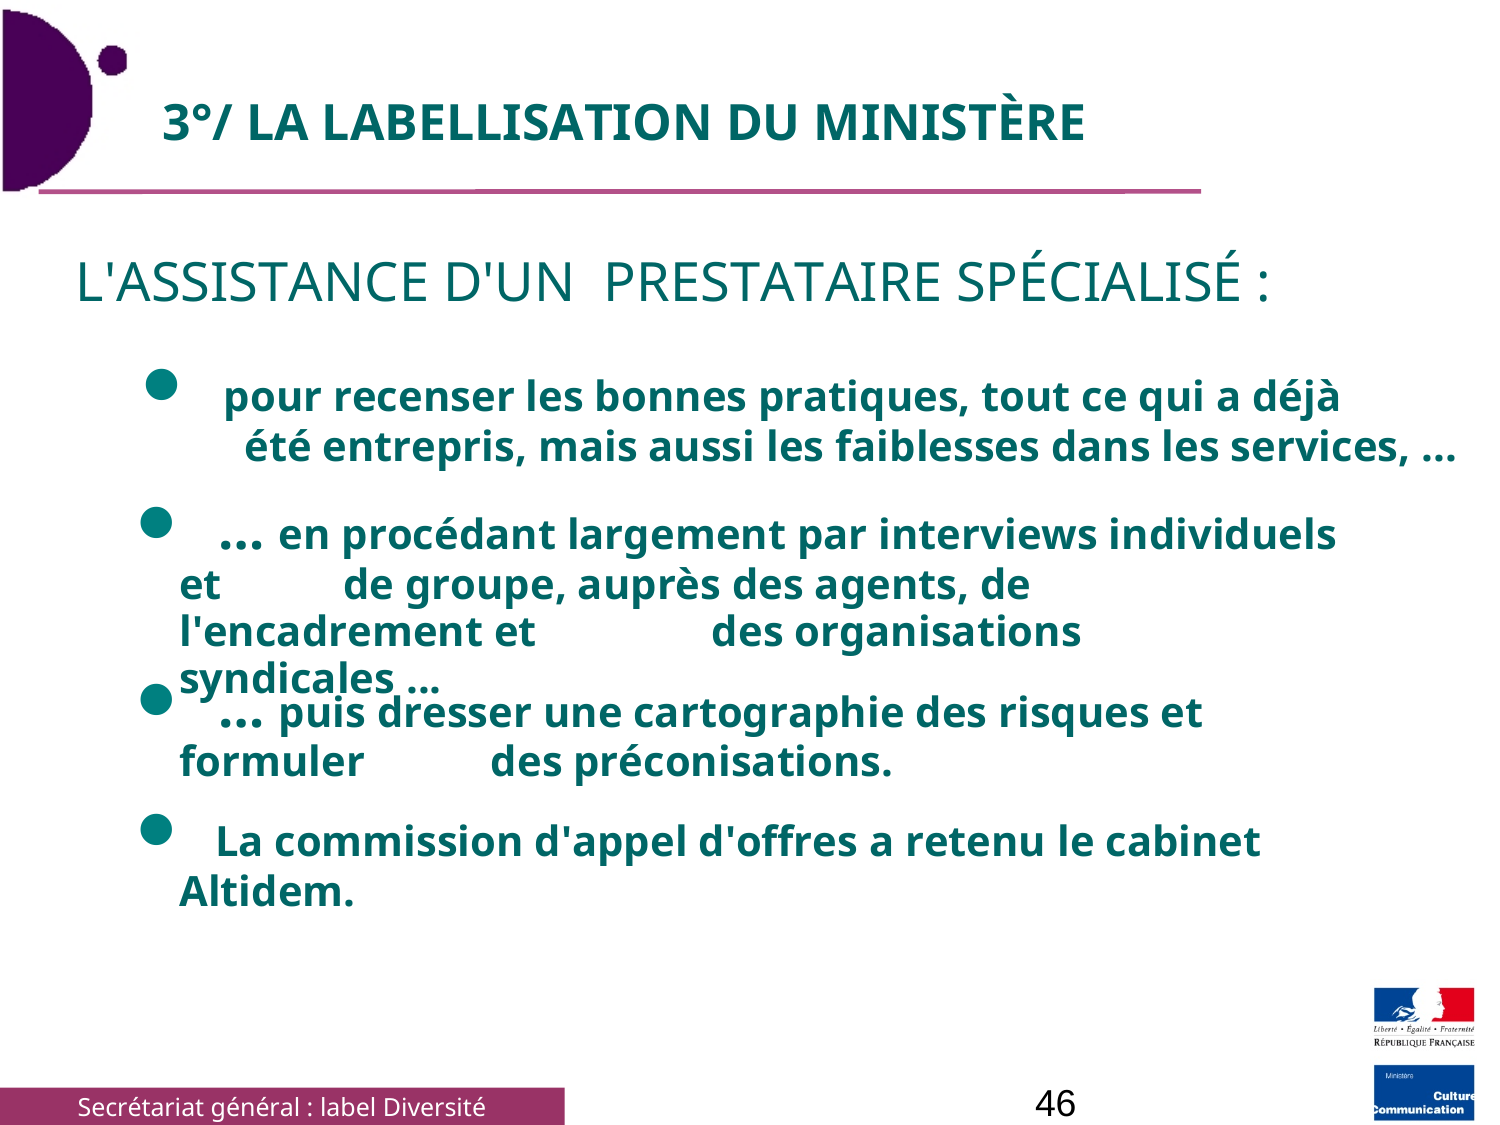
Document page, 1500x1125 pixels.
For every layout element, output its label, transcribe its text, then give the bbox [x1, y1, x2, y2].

text_box … puis dresser une cartographie des risques et formuler des préconisations. [121, 667, 1359, 797]
text_box La commission d'appel d'offres a retenu le cabinet Altidem. [121, 797, 1388, 928]
text_box 3°/ LA LABELLISATION DU MINISTÈRE [147, 81, 1418, 160]
text_box <numéro> [1020, 1071, 1370, 1125]
picture [0, 0, 149, 204]
text_box L'ASSISTANCE D'UN PRESTATAIRE SPÉCIALISÉ : [60, 242, 1329, 343]
text_box pour recenser les bonnes pratiques, tout ce qui a déjà été entrepris, mais aussi les faiblesses dans les services, ... [126, 351, 1477, 529]
text_box … en procédant largement par interviews individuels et de groupe, auprès des agents, de l'encadrement et des organisations syndicales ... [121, 490, 1359, 621]
picture [1370, 979, 1477, 1125]
